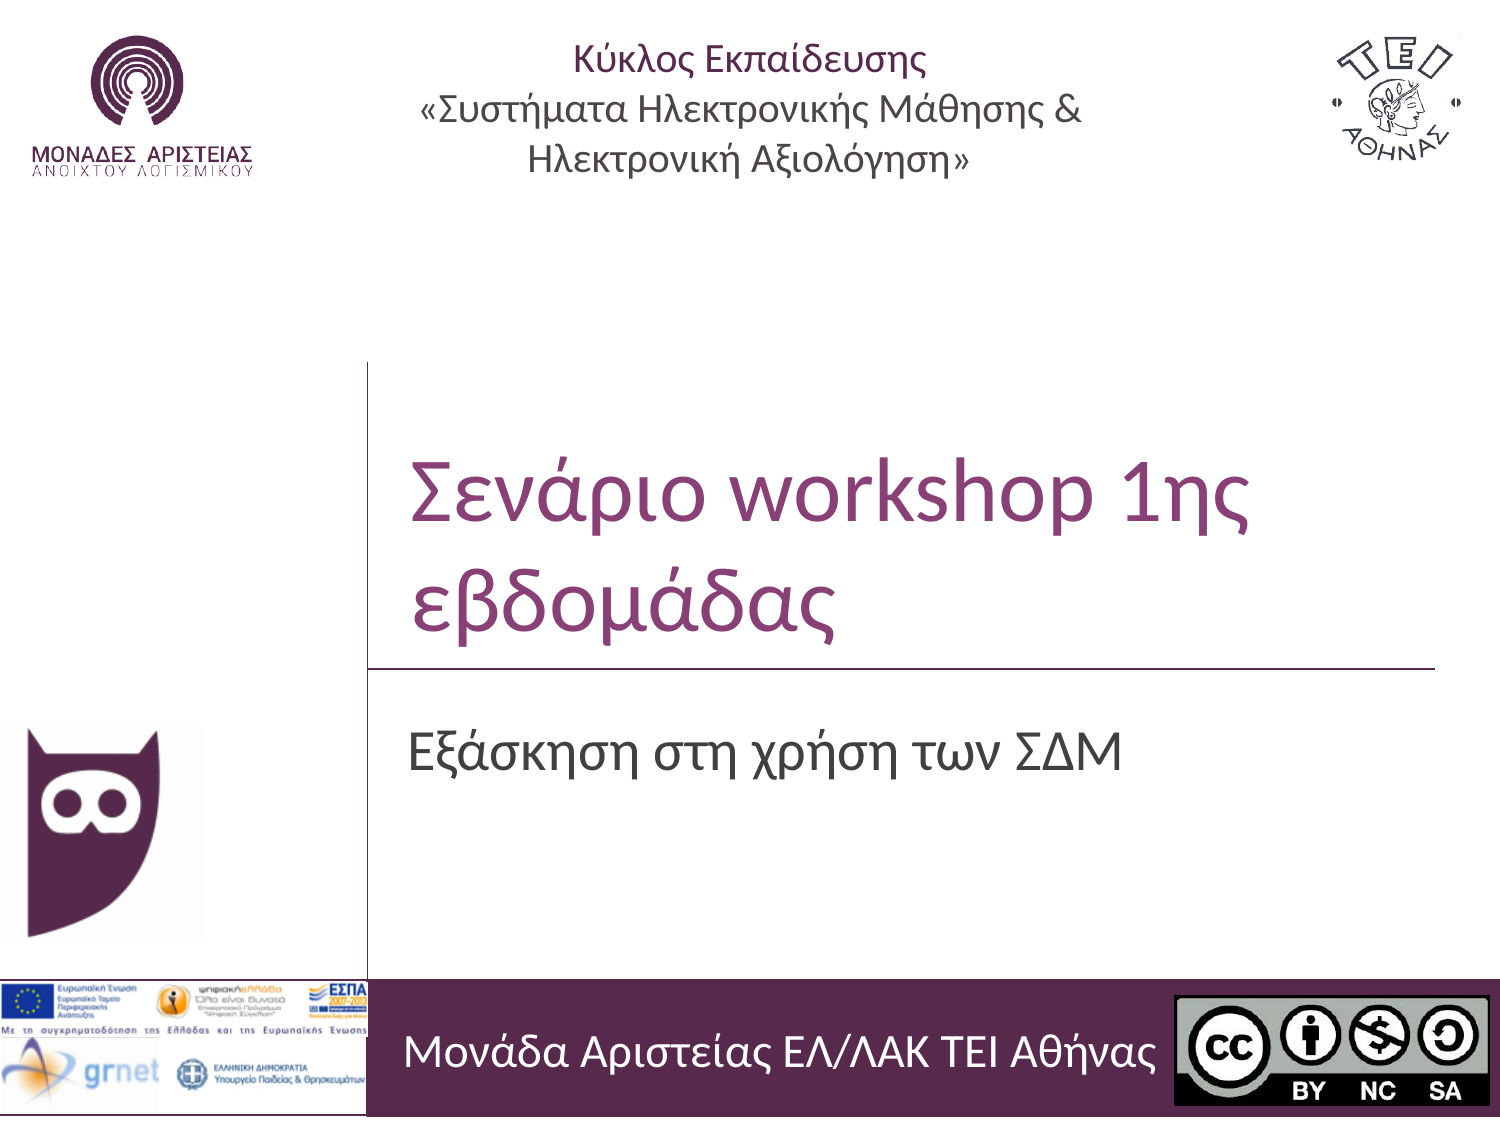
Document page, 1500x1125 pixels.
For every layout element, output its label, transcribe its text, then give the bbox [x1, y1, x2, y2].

picture [0, 727, 204, 939]
title Σενάριο workshop 1ης εβδομάδας [395, 357, 1459, 658]
picture [0, 982, 368, 1113]
text_box Κύκλος Εκπαίδευσης «Συστήματα Ηλεκτρονικής Μάθησης & Ηλεκτρονική Αξιολόγηση» [280, 22, 1220, 190]
picture [175, 1057, 366, 1092]
subtitle Μονάδα Αριστείας ΕΛ/ΛΑΚ ΤΕΙ Αθήνας [387, 992, 1488, 1105]
picture [1174, 995, 1490, 1106]
picture [31, 36, 253, 177]
picture [1331, 35, 1461, 167]
text_box Εξάσκηση στη χρήση των ΣΔΜ [392, 704, 1455, 963]
